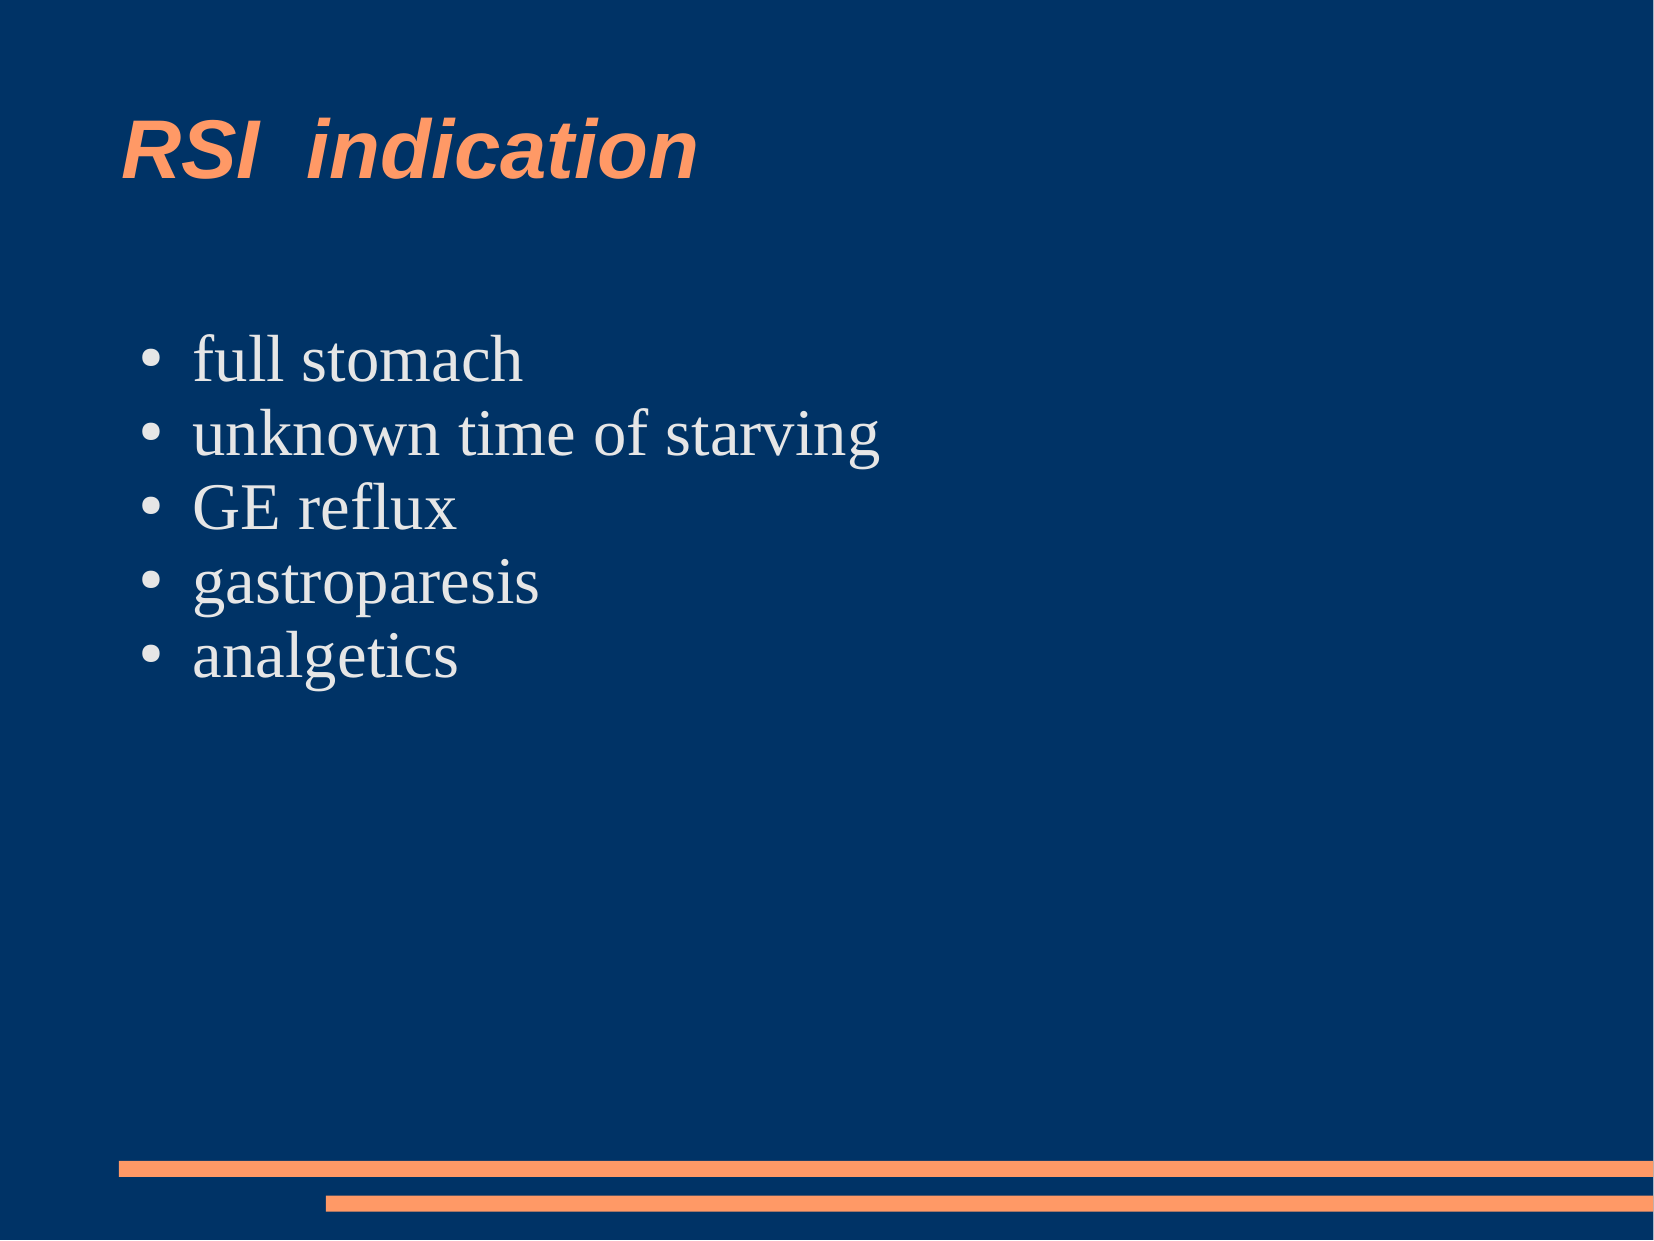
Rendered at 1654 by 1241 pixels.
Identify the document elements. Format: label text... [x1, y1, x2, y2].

list full stomach unknown time of starving GE reflux gastroparesis analgetics [121, 322, 1561, 1118]
title RSI indication [121, 53, 1534, 247]
